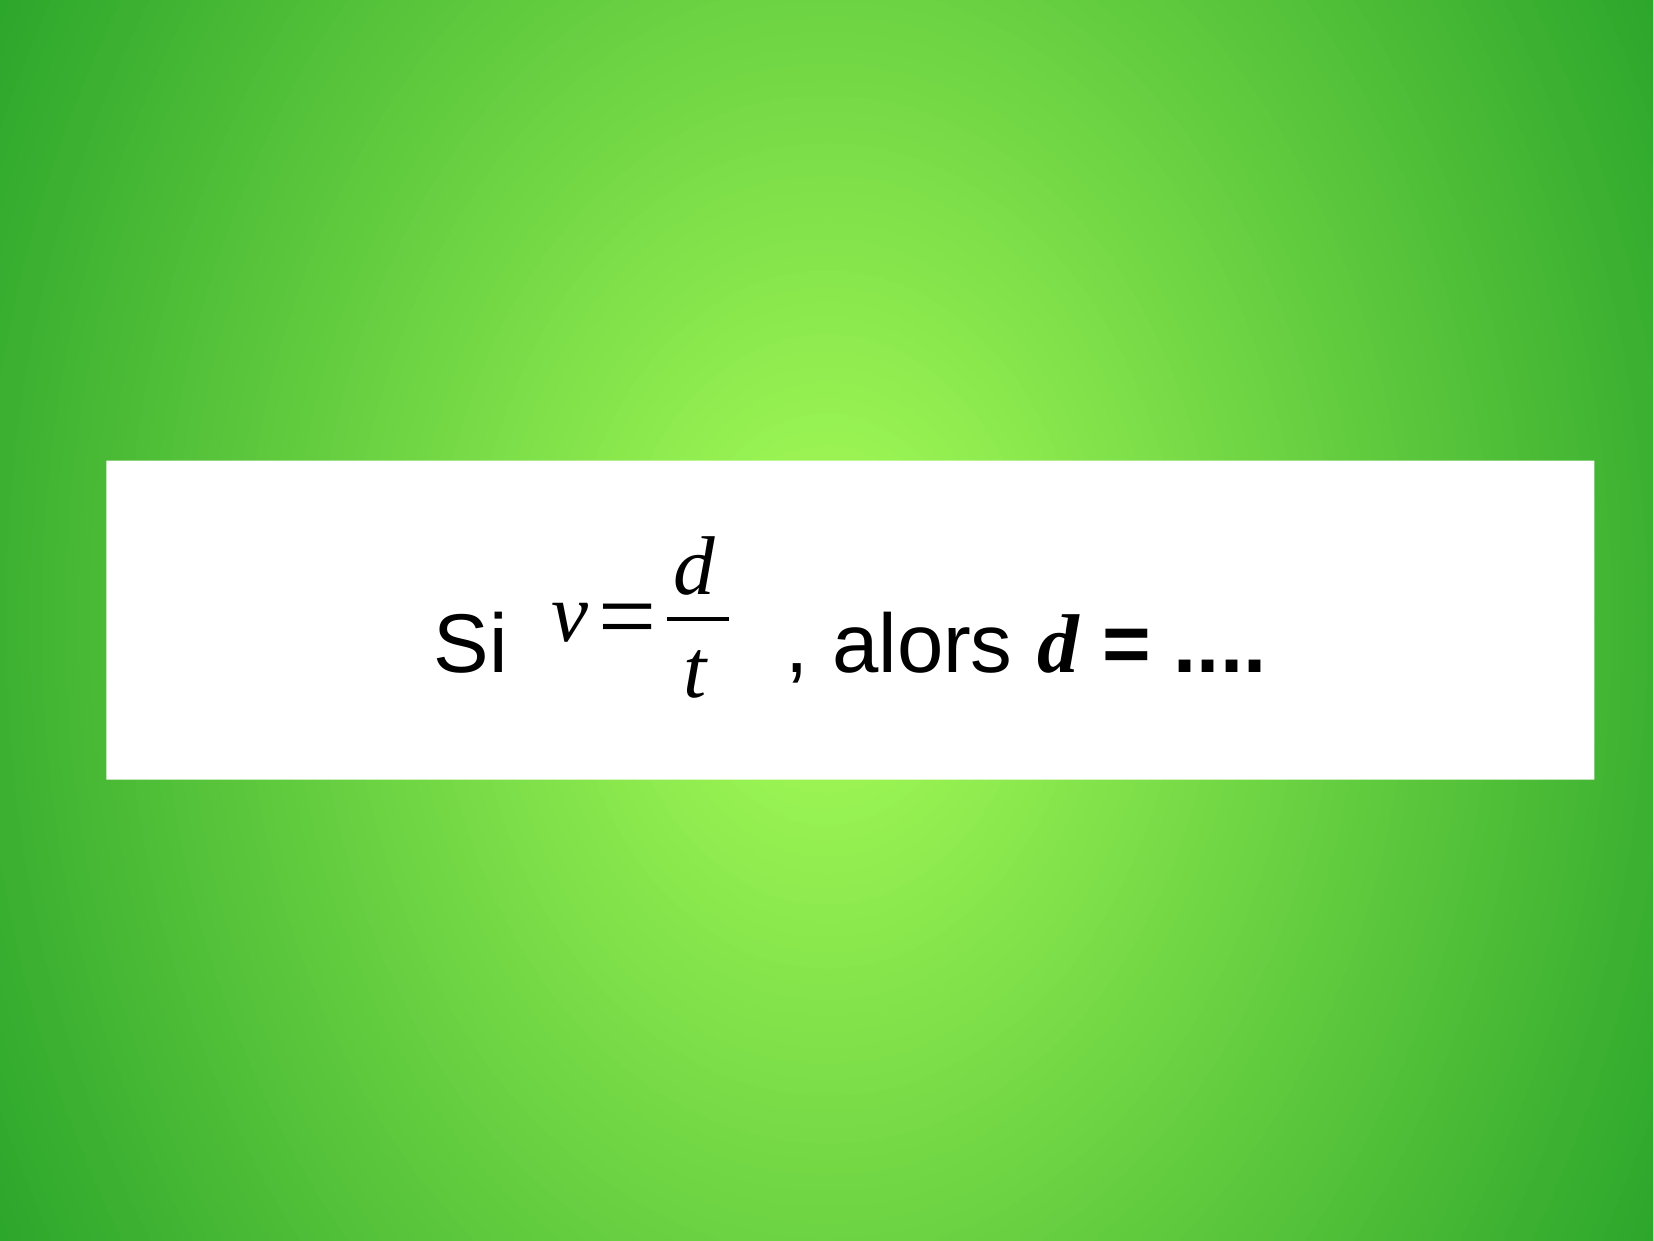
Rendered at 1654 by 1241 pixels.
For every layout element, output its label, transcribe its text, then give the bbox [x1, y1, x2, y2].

picture [0, 0, 1654, 1241]
chart [543, 519, 740, 717]
subtitle Si , alors d = .... [106, 460, 1595, 780]
